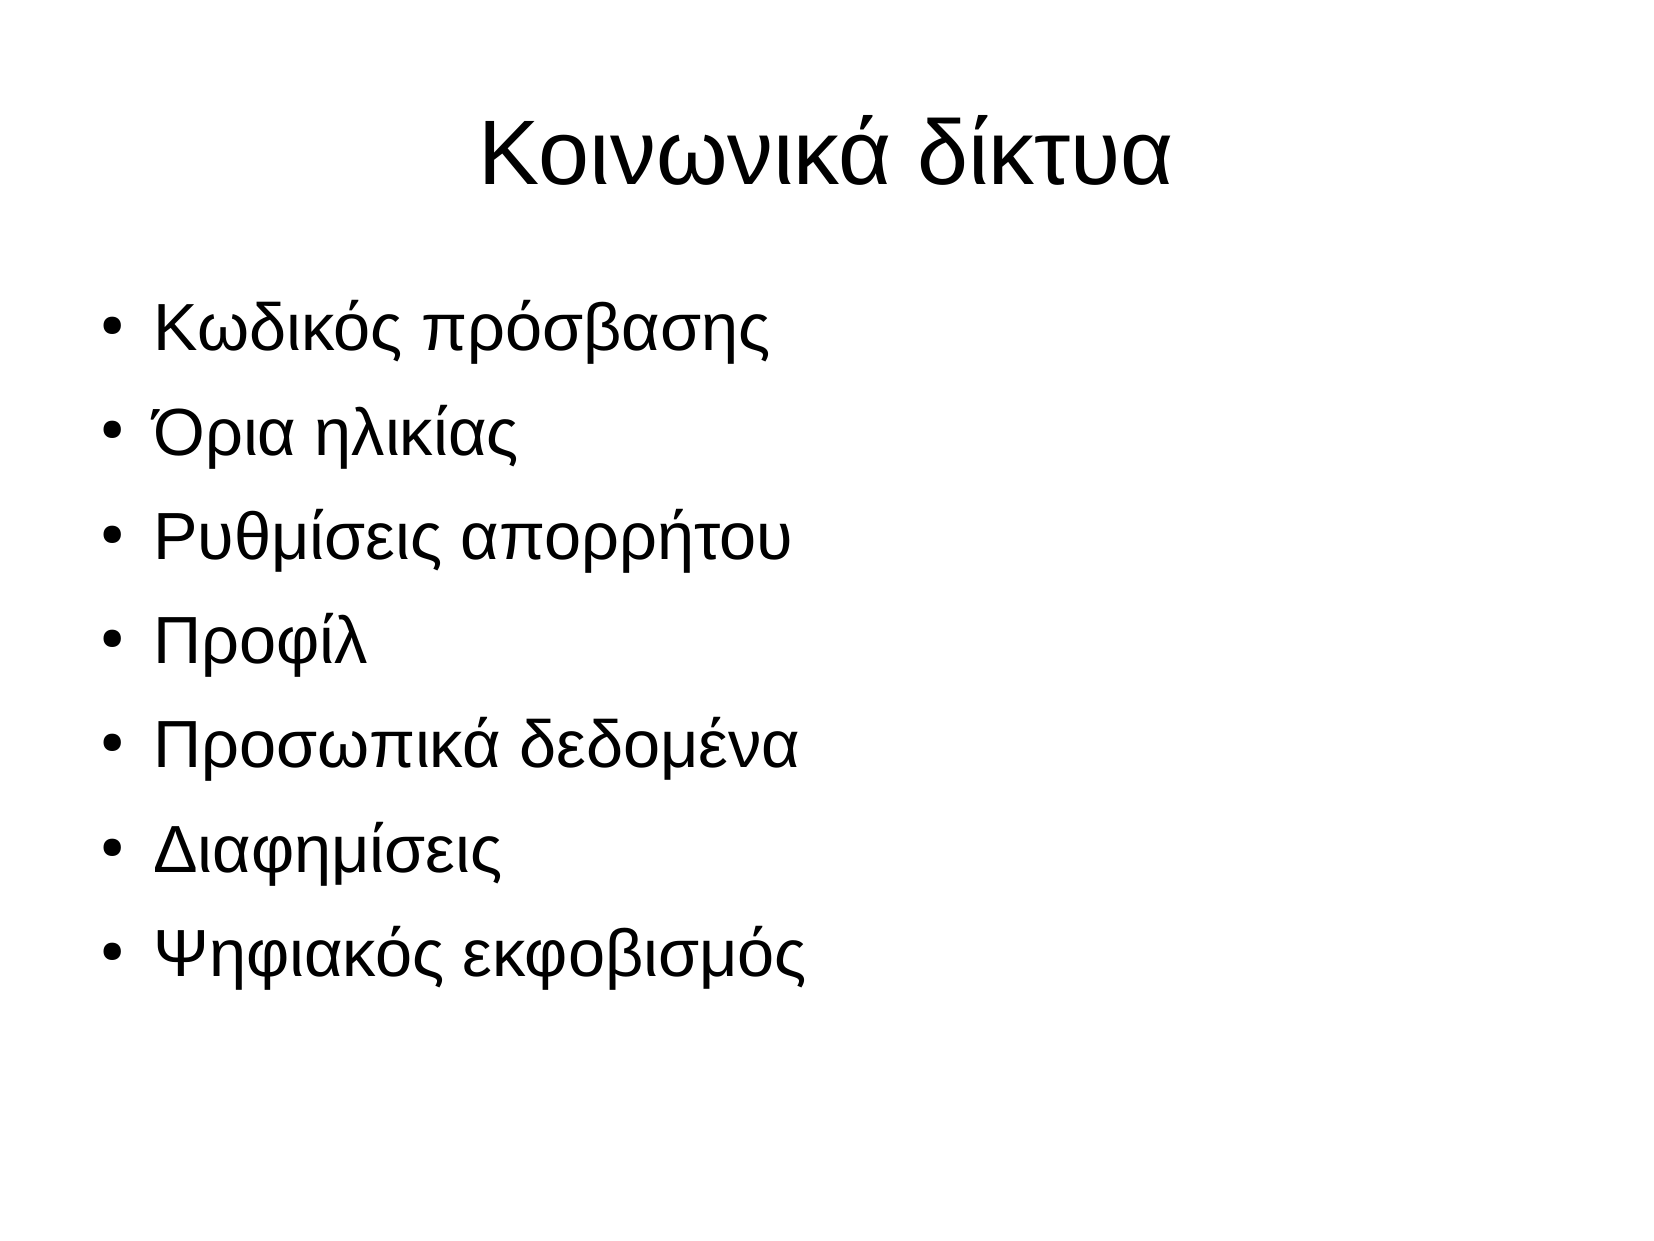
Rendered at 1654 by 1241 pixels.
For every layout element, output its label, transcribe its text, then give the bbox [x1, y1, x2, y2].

list Κωδικός πρόσβασης Όρια ηλικίας Ρυθμίσεις απορρήτου Προφίλ Προσωπικά δεδομένα Διαφημίσεις Ψηφιακός εκφοβισμός [82, 290, 809, 1010]
title Κοινωνικά δίκτυα [82, 49, 1571, 257]
